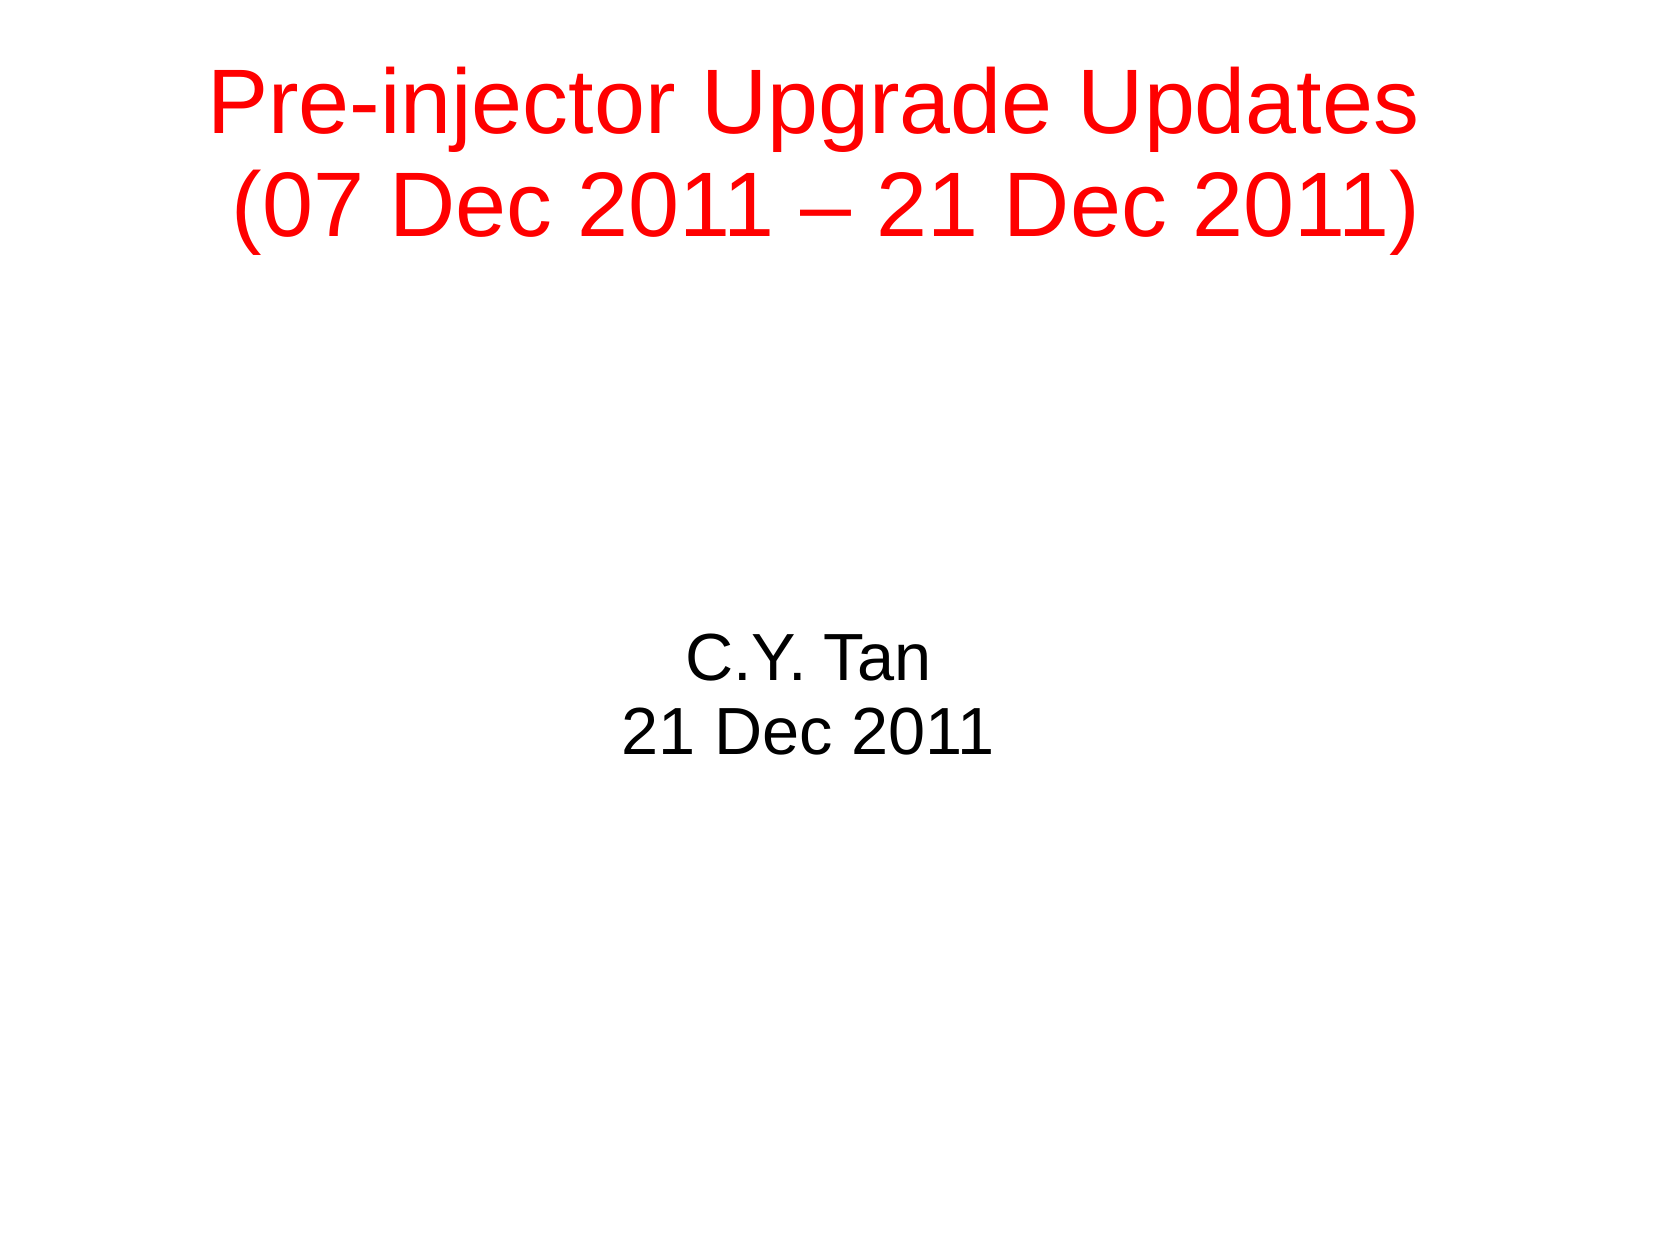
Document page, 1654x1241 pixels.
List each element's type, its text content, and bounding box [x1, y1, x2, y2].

subtitle C.Y. Tan 21 Dec 2011 [64, 292, 1553, 1097]
title Pre-injector Upgrade Updates (07 Dec 2011 – 21 Dec 2011) [82, 50, 1571, 256]
